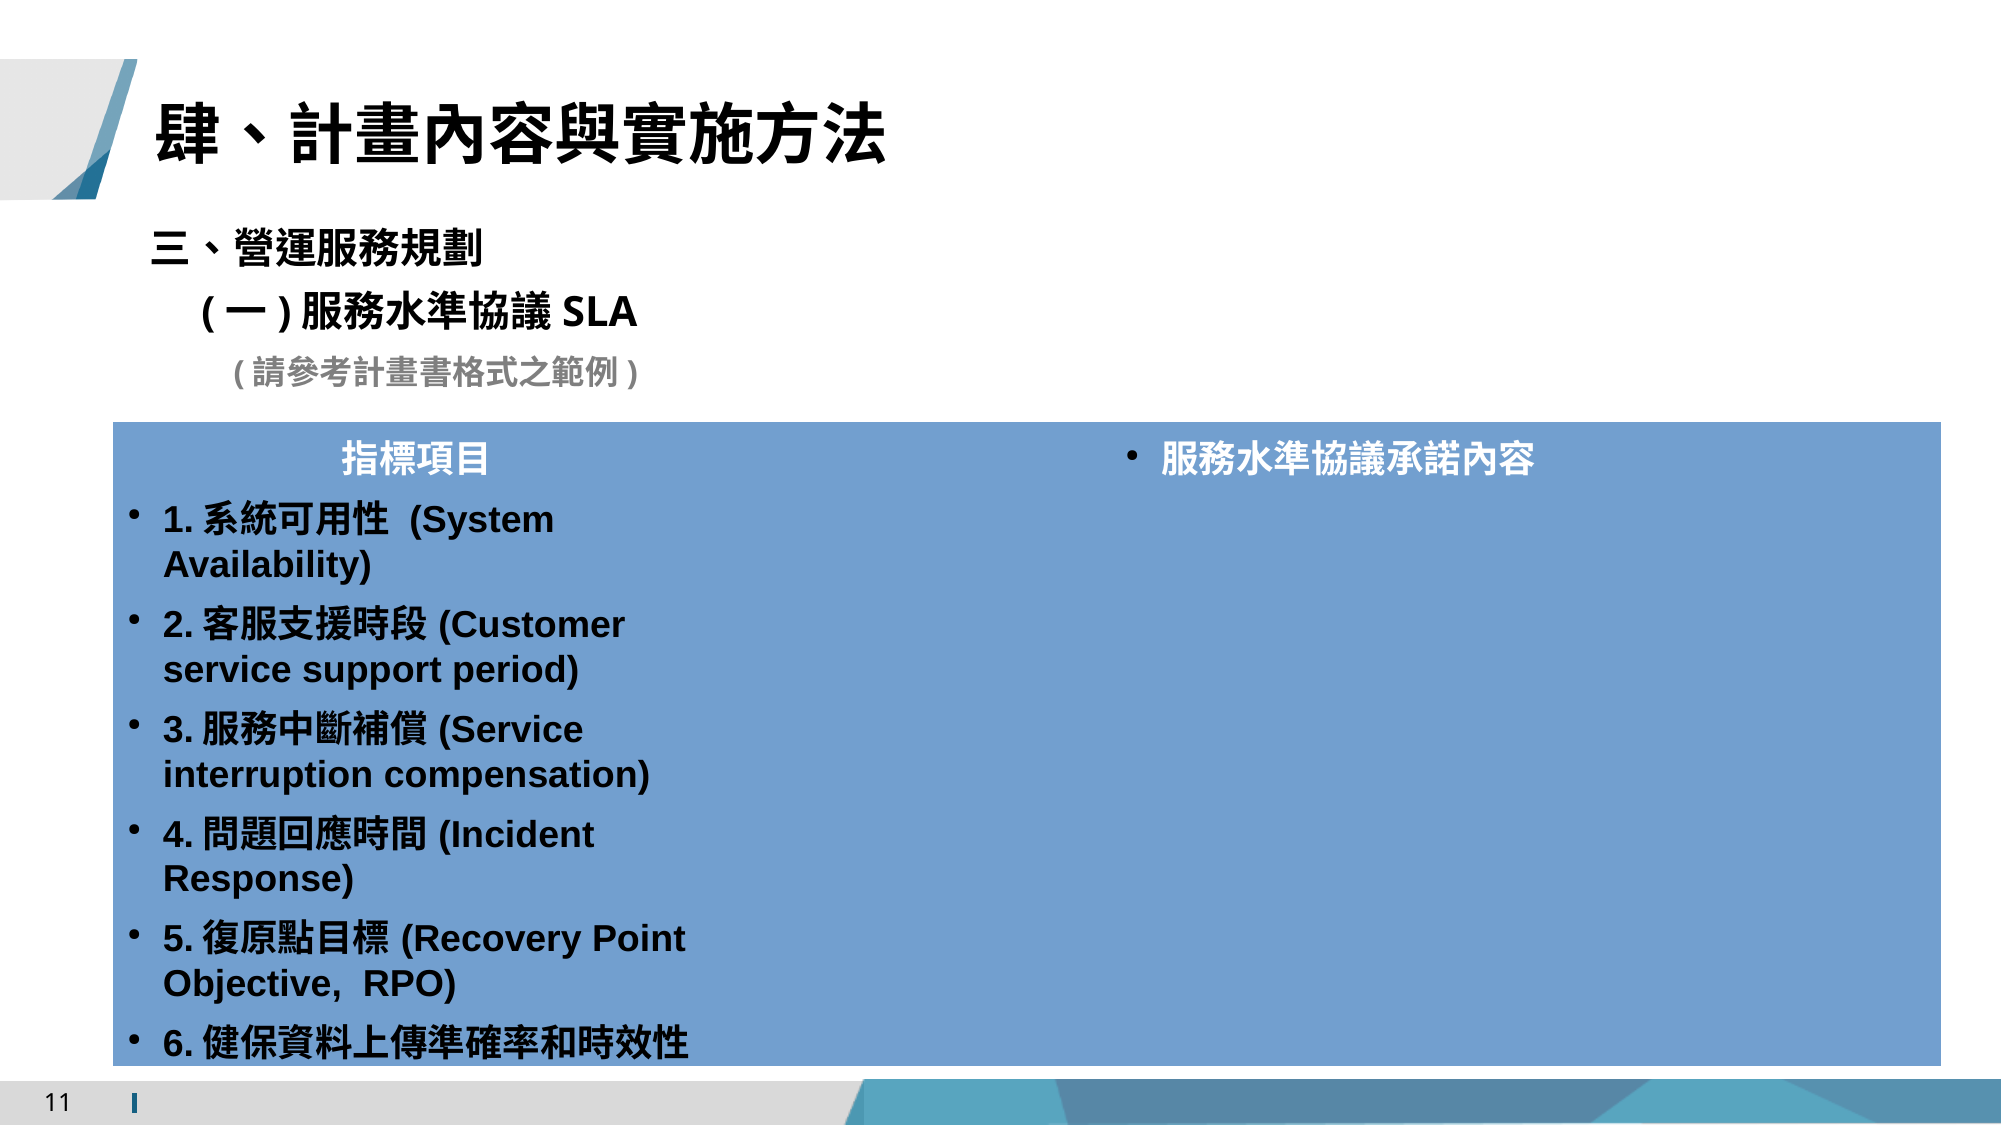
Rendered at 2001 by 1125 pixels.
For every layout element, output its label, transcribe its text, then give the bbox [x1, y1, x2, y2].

table_header 服務水準協議承諾內容 [720, 422, 1941, 482]
table_cell [720, 691, 1941, 796]
table_cell 6.健保資料上傳準確率和時效性 [113, 1006, 720, 1066]
text_box 11 [28, 1073, 106, 1125]
table_cell 5.復原點目標(Recovery Point Objective, RPO) [113, 901, 720, 1006]
table_cell 4.問題回應時間(Incident Response) [113, 796, 720, 901]
text_box 肆、計畫內容與實施方法 [139, 93, 1915, 171]
table_cell 1.系統可用性 (System Availability) [113, 482, 720, 587]
table_header 指標項目 [113, 422, 720, 482]
table_cell [720, 587, 1941, 691]
table_cell [720, 482, 1941, 587]
text_box 三、營運服務規劃 (一)服務水準協議SLA (請參考計畫書格式之範例) [134, 214, 1866, 402]
table_cell 3.服務中斷補償(Service interruption compensation) [113, 691, 720, 796]
table_cell 2.客服支援時段(Customer service support period) [113, 587, 720, 691]
table_cell [720, 901, 1941, 1006]
table_cell [720, 1006, 1941, 1066]
table_cell [720, 796, 1941, 901]
